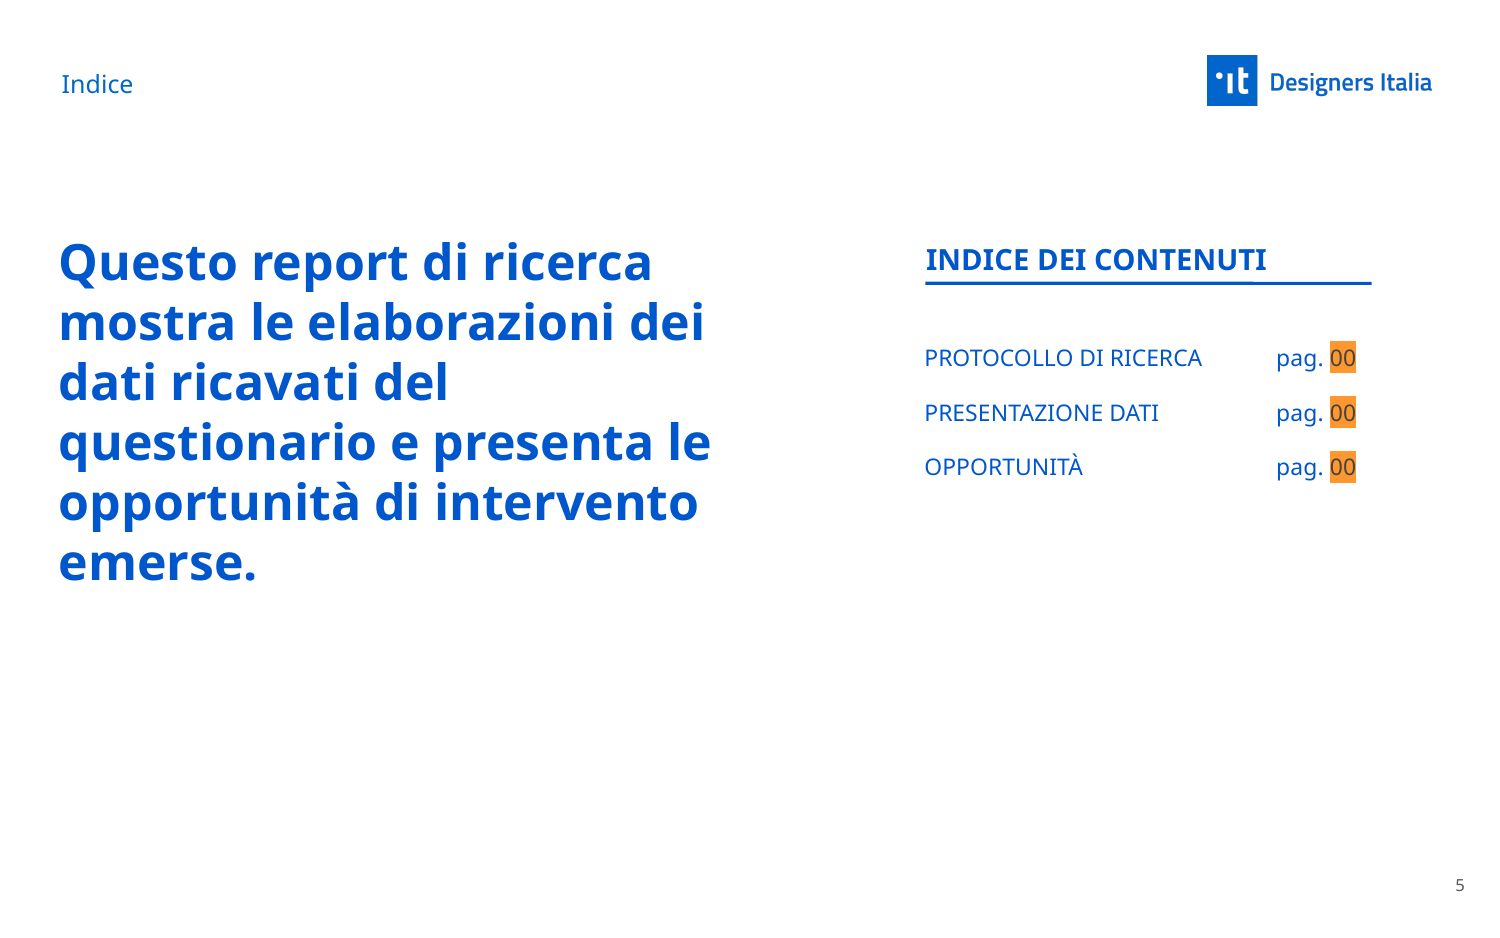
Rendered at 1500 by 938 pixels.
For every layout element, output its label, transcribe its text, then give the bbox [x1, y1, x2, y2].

picture [1207, 55, 1445, 106]
slide_number <number> [1389, 849, 1480, 922]
text_box Indice [46, 58, 684, 110]
text_box Questo report di ricerca mostra le elaborazioni dei dati ricavati del questionario e presenta le opportunità di intervento emerse. [43, 215, 756, 360]
text_box pag. 00 pag. 00 pag. 00 [1261, 300, 1373, 820]
text_box PROTOCOLLO DI RICERCA PRESENTAZIONE DATI OPPORTUNITÀ [909, 300, 1261, 820]
text_box INDICE DEI CONTENUTI [911, 226, 1358, 278]
